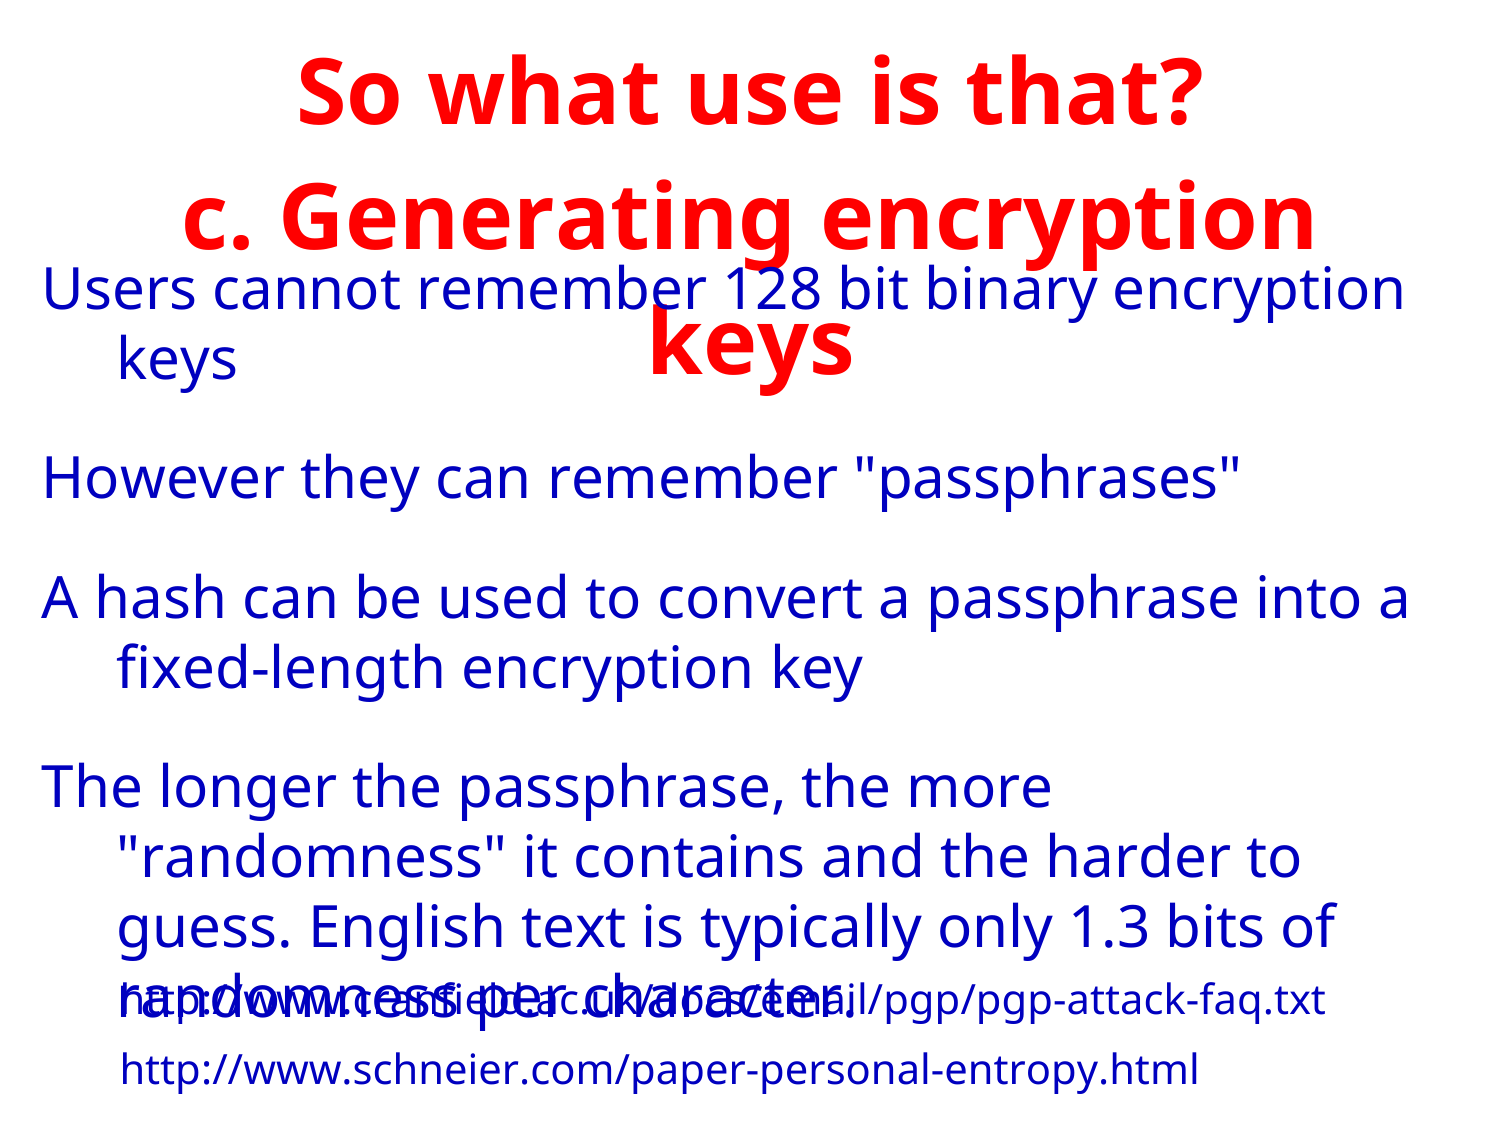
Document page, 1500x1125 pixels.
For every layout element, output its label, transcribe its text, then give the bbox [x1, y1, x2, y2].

text_box http://www.cranfield.ac.uk/docs/email/pgp/pgp-attack-faq.txt http://www.schneier.com/paper-personal-entropy.html [119, 970, 1338, 1097]
title So what use is that? c. Generating encryption keys [89, 26, 1413, 252]
list Users cannot remember 128 bit binary encryption keys However they can remember "passphrases" A hash can be used to convert a passphrase into a fixed-length encryption key The longer the passphrase, the more "randomness" it contains and the harder to guess. English text is typically only 1.3 bits of randomness per character. [41, 253, 1451, 999]
